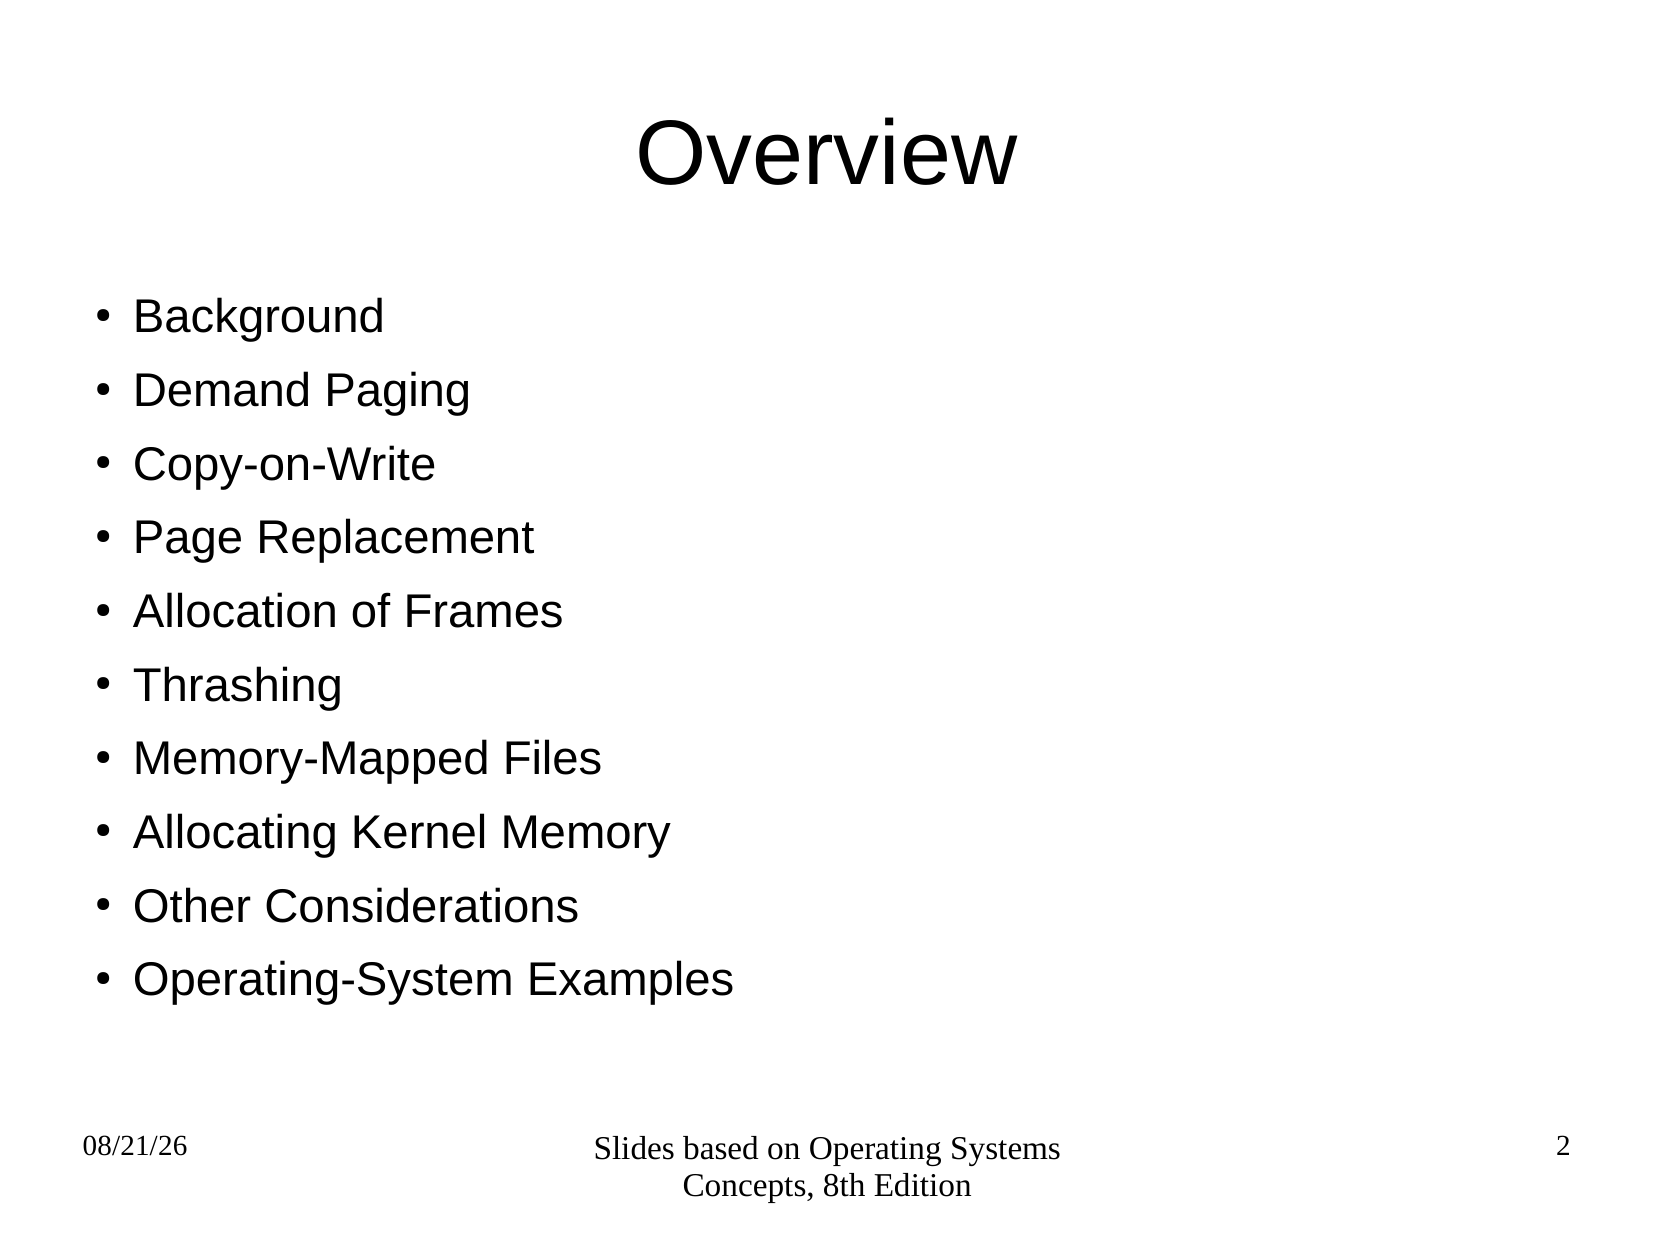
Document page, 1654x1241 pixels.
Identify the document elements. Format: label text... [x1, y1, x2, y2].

list Background Demand Paging Copy-on-Write Page Replacement Allocation of Frames Thrashing Memory-Mapped Files Allocating Kernel Memory Other Considerations Operating-System Examples [82, 290, 1571, 1010]
title Overview [82, 49, 1571, 257]
